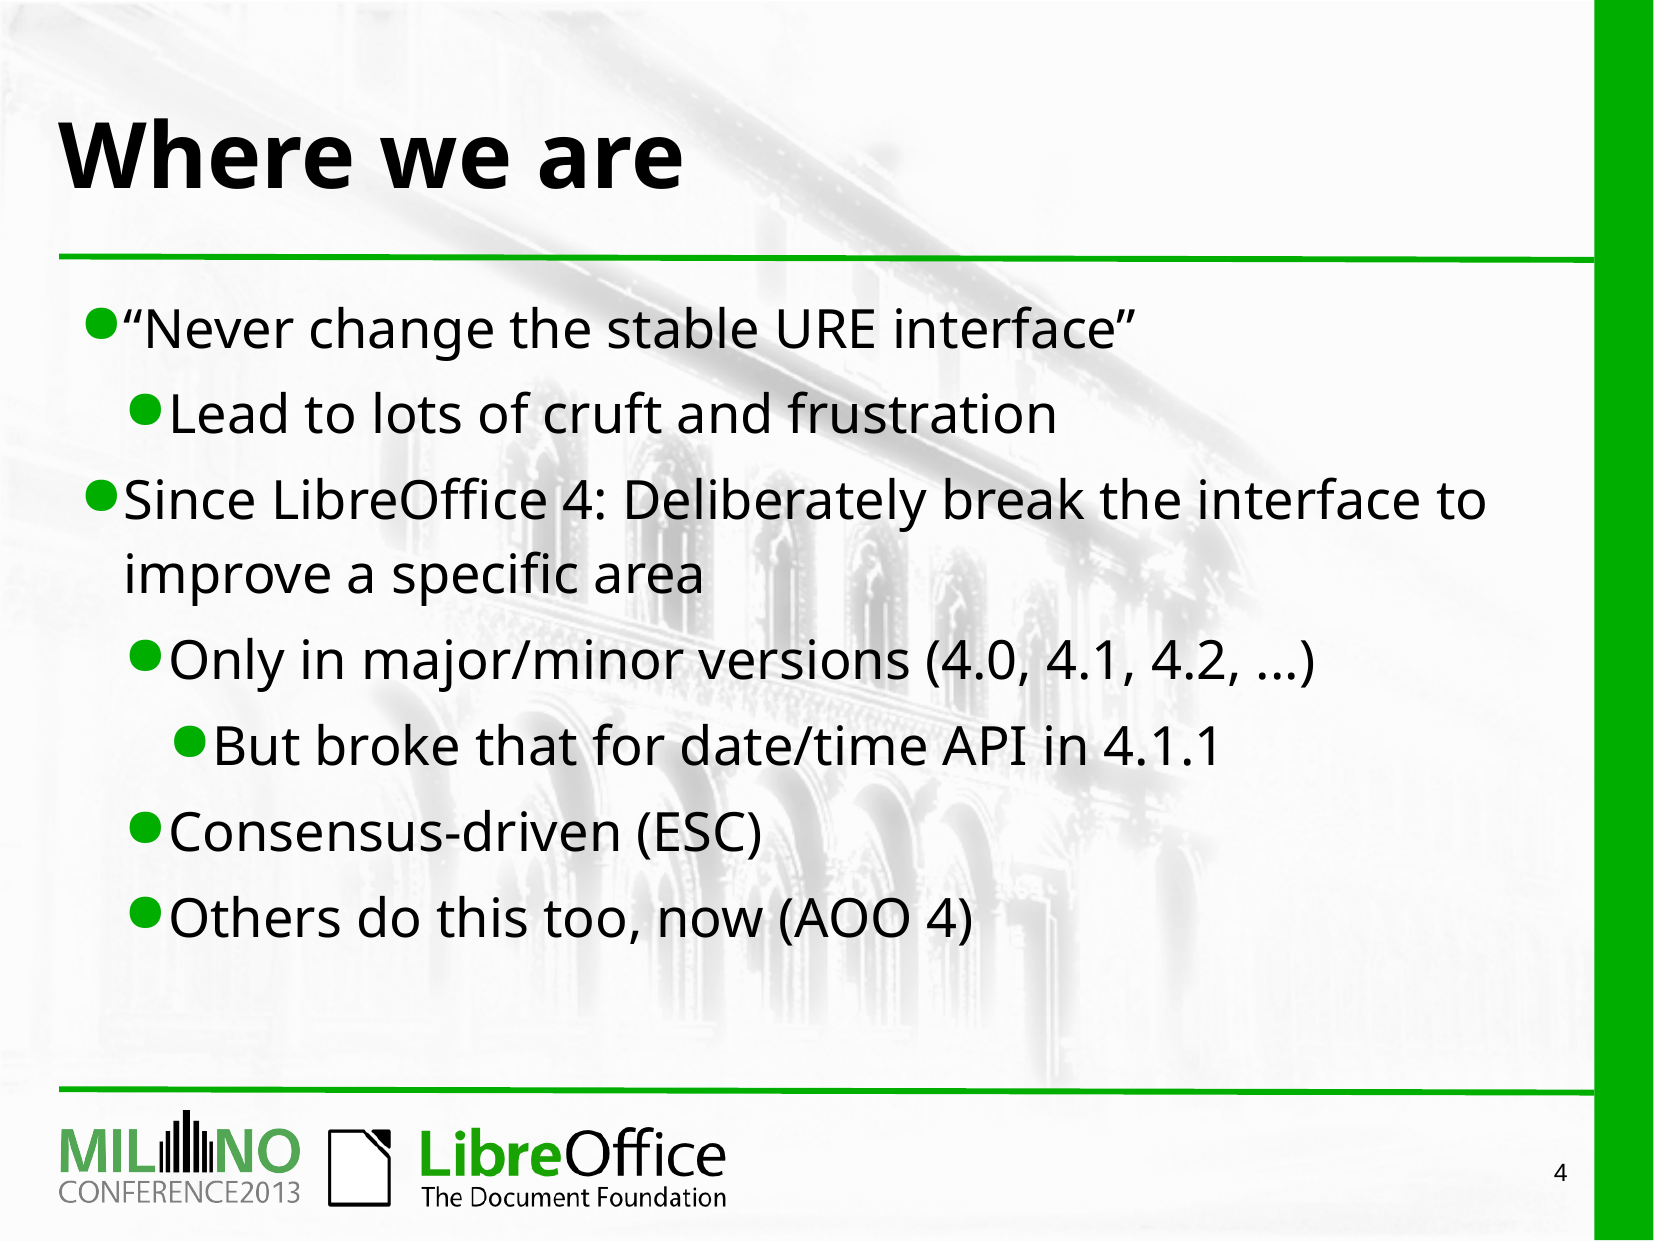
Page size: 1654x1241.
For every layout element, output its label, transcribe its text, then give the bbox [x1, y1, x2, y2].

list “Never change the stable URE interface” Lead to lots of cruft and frustration Since LibreOffice 4: Deliberately break the interface to improve a specific area Only in major/minor versions (4.0, 4.1, 4.2, ...) But broke that for date/time API in 4.1.1 Consensus-driven (ESC) Others do this too, now (AOO 4) [35, 290, 1524, 1010]
title Where we are [59, 49, 1548, 257]
picture [0, 1, 1594, 1241]
